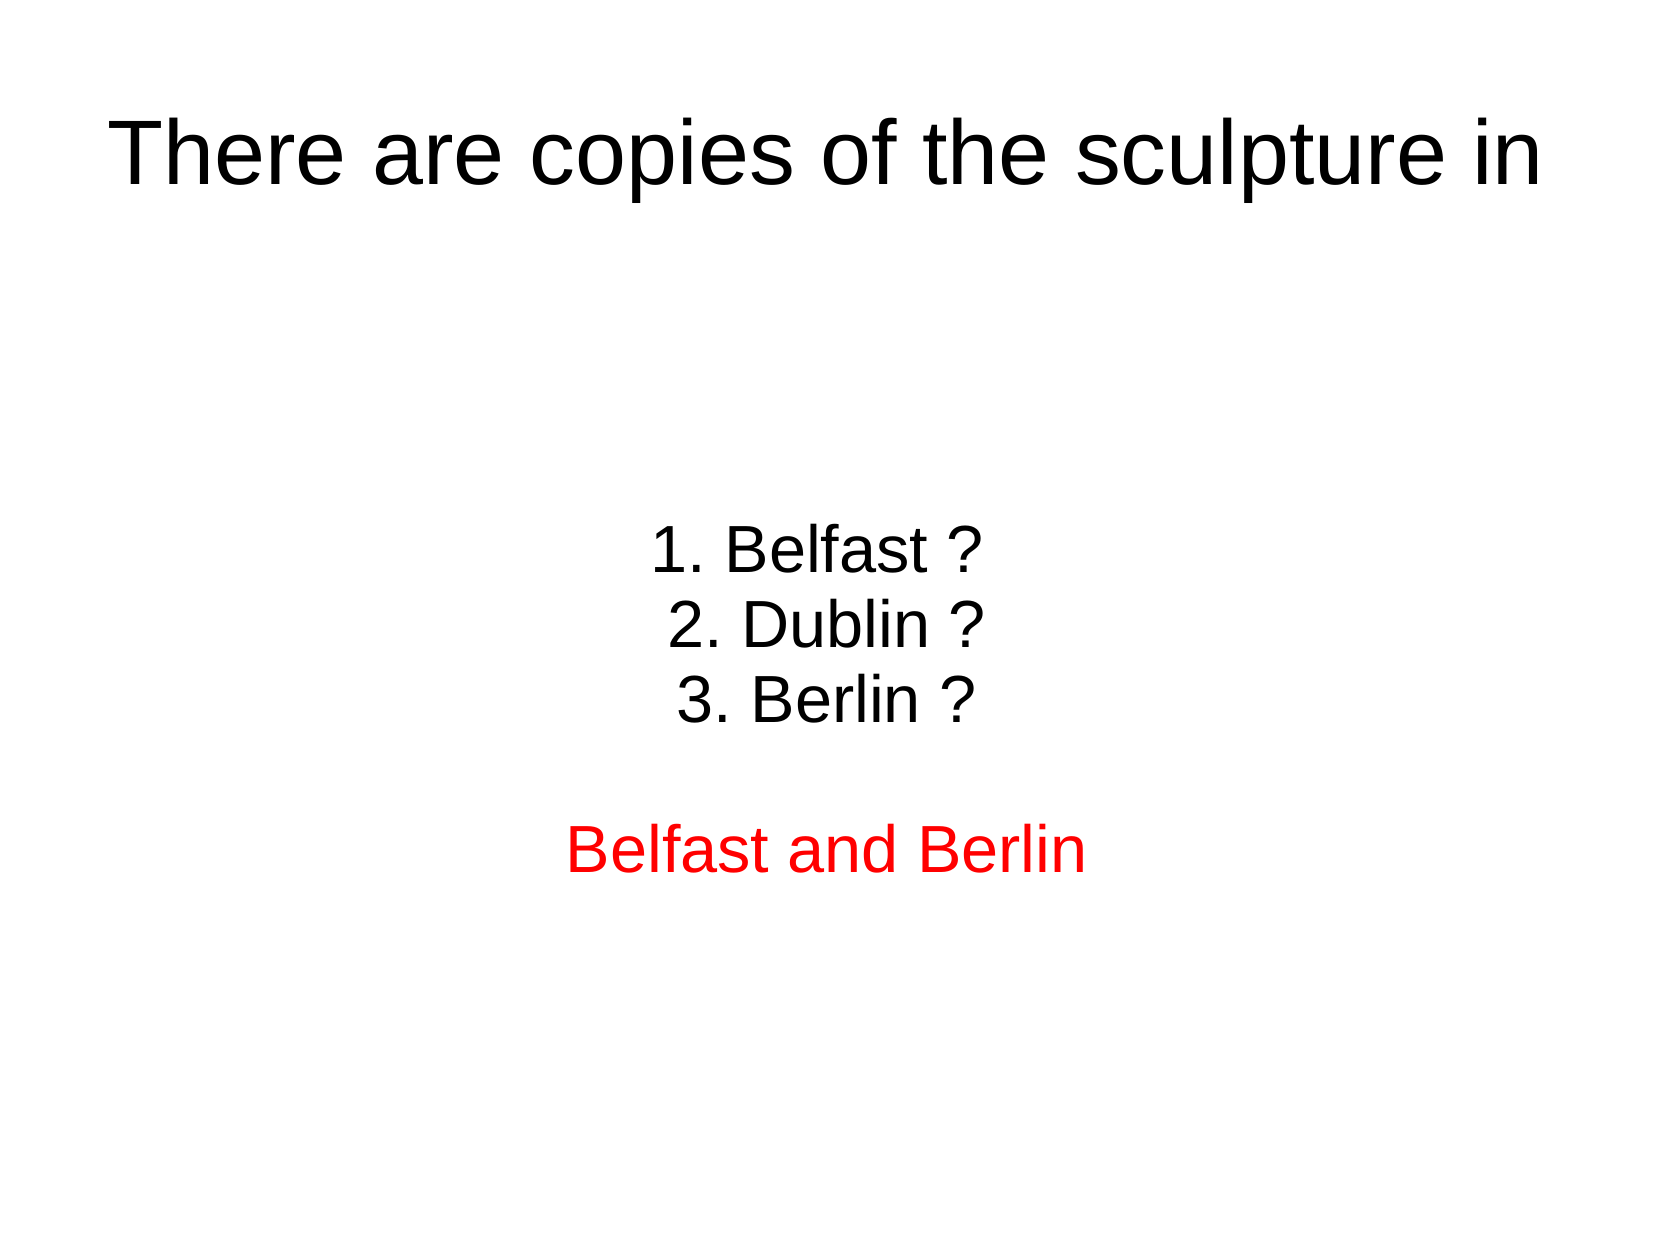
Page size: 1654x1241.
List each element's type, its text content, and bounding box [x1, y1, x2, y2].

title There are copies of the sculpture in [82, 49, 1571, 257]
subtitle 1. Belfast ? 2. Dublin ? 3. Berlin ? Belfast and Berlin [82, 290, 1571, 1109]
